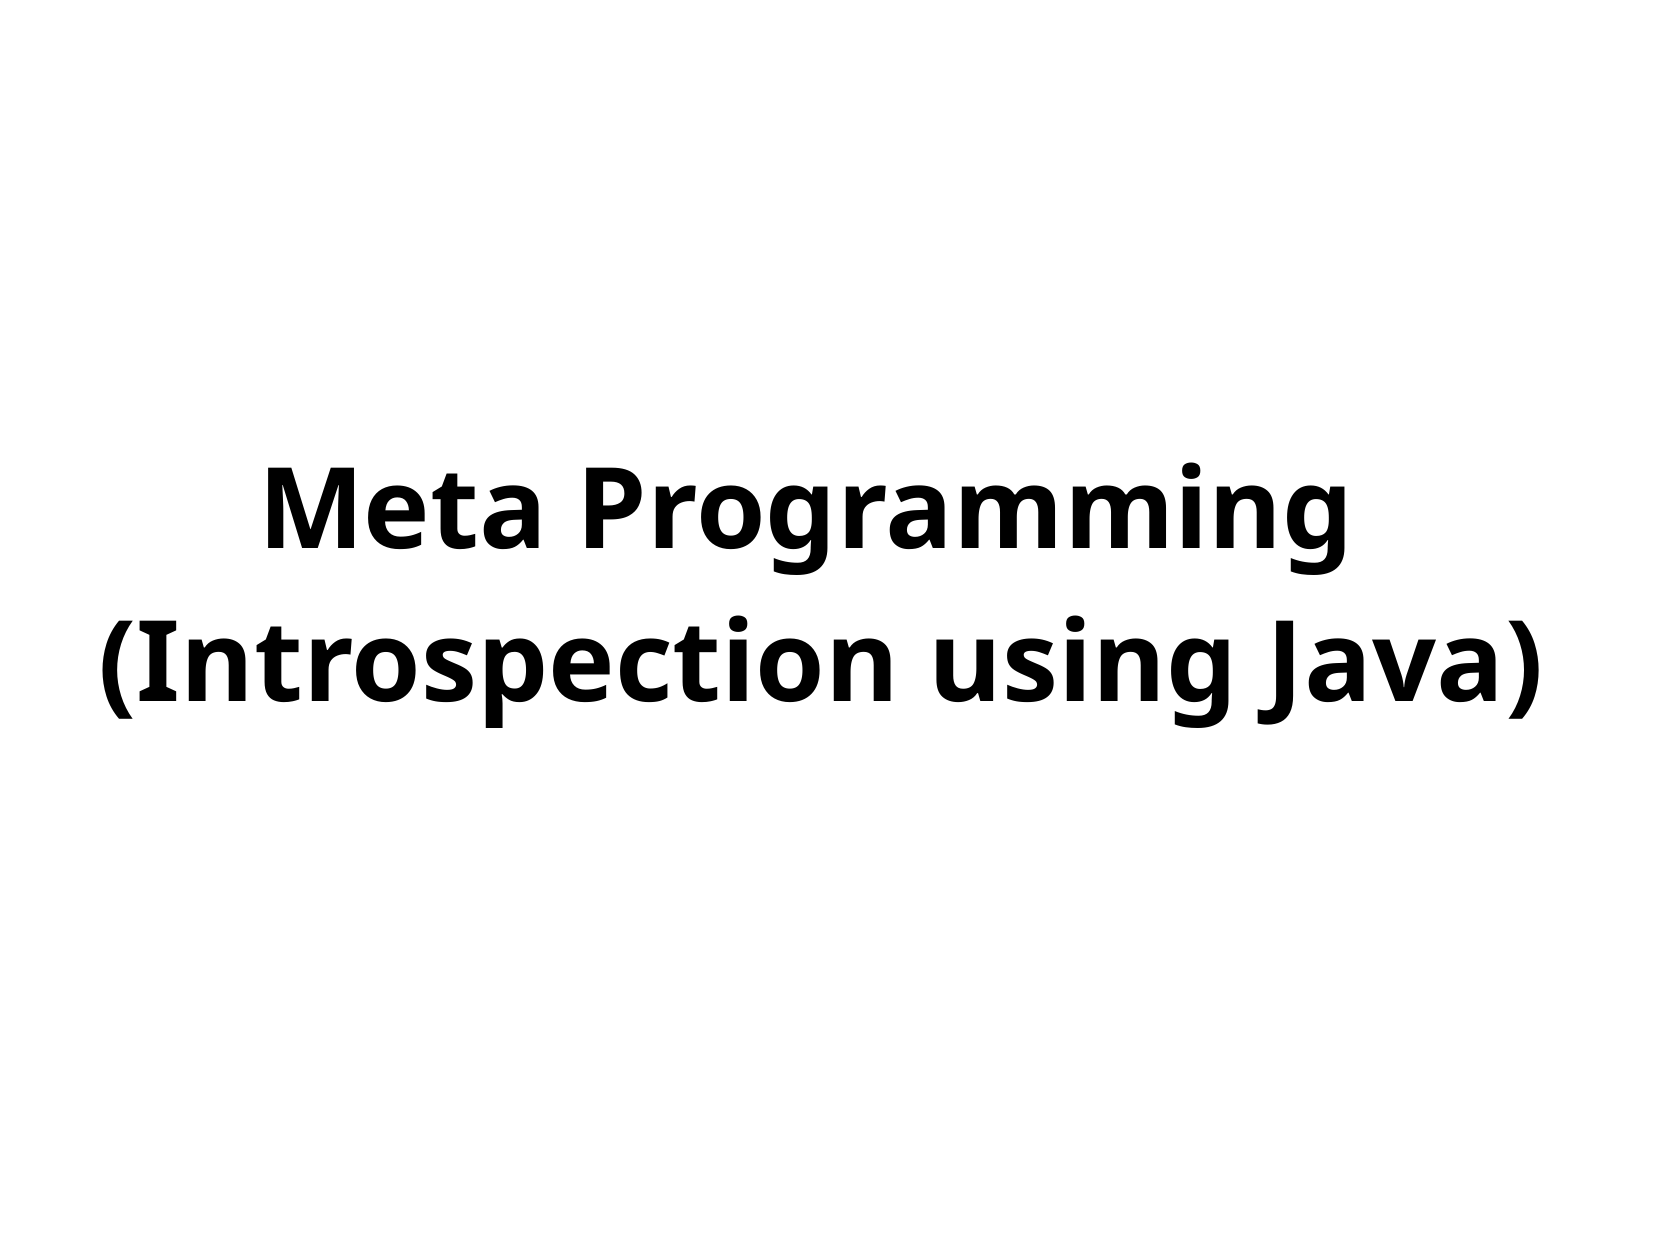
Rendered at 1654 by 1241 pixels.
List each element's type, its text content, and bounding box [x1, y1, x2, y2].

subtitle Meta Programming (Introspection using Java) [76, 59, 1565, 1104]
